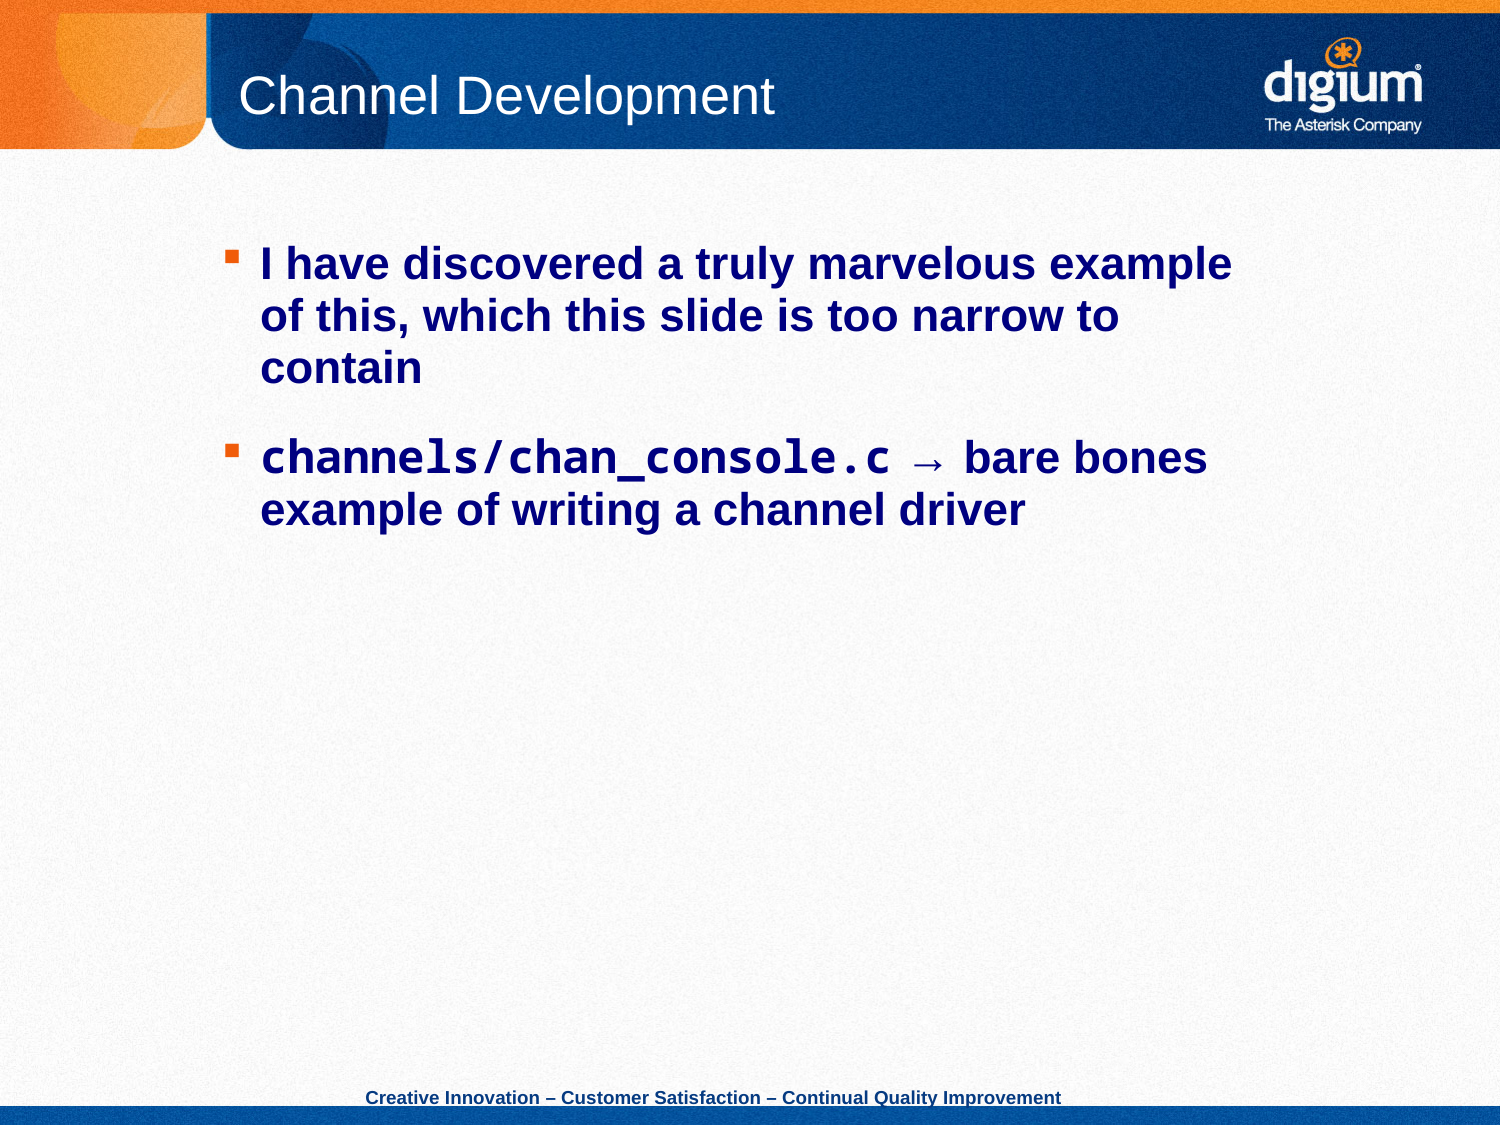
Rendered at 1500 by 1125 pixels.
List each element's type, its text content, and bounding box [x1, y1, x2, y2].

list I have discovered a truly marvelous example of this, which this slide is too narrow to contain channels/chan_console.c → bare bones example of writing a channel driver [206, 230, 1301, 973]
picture [0, 0, 1500, 1125]
title Channel Development [238, 27, 1243, 127]
